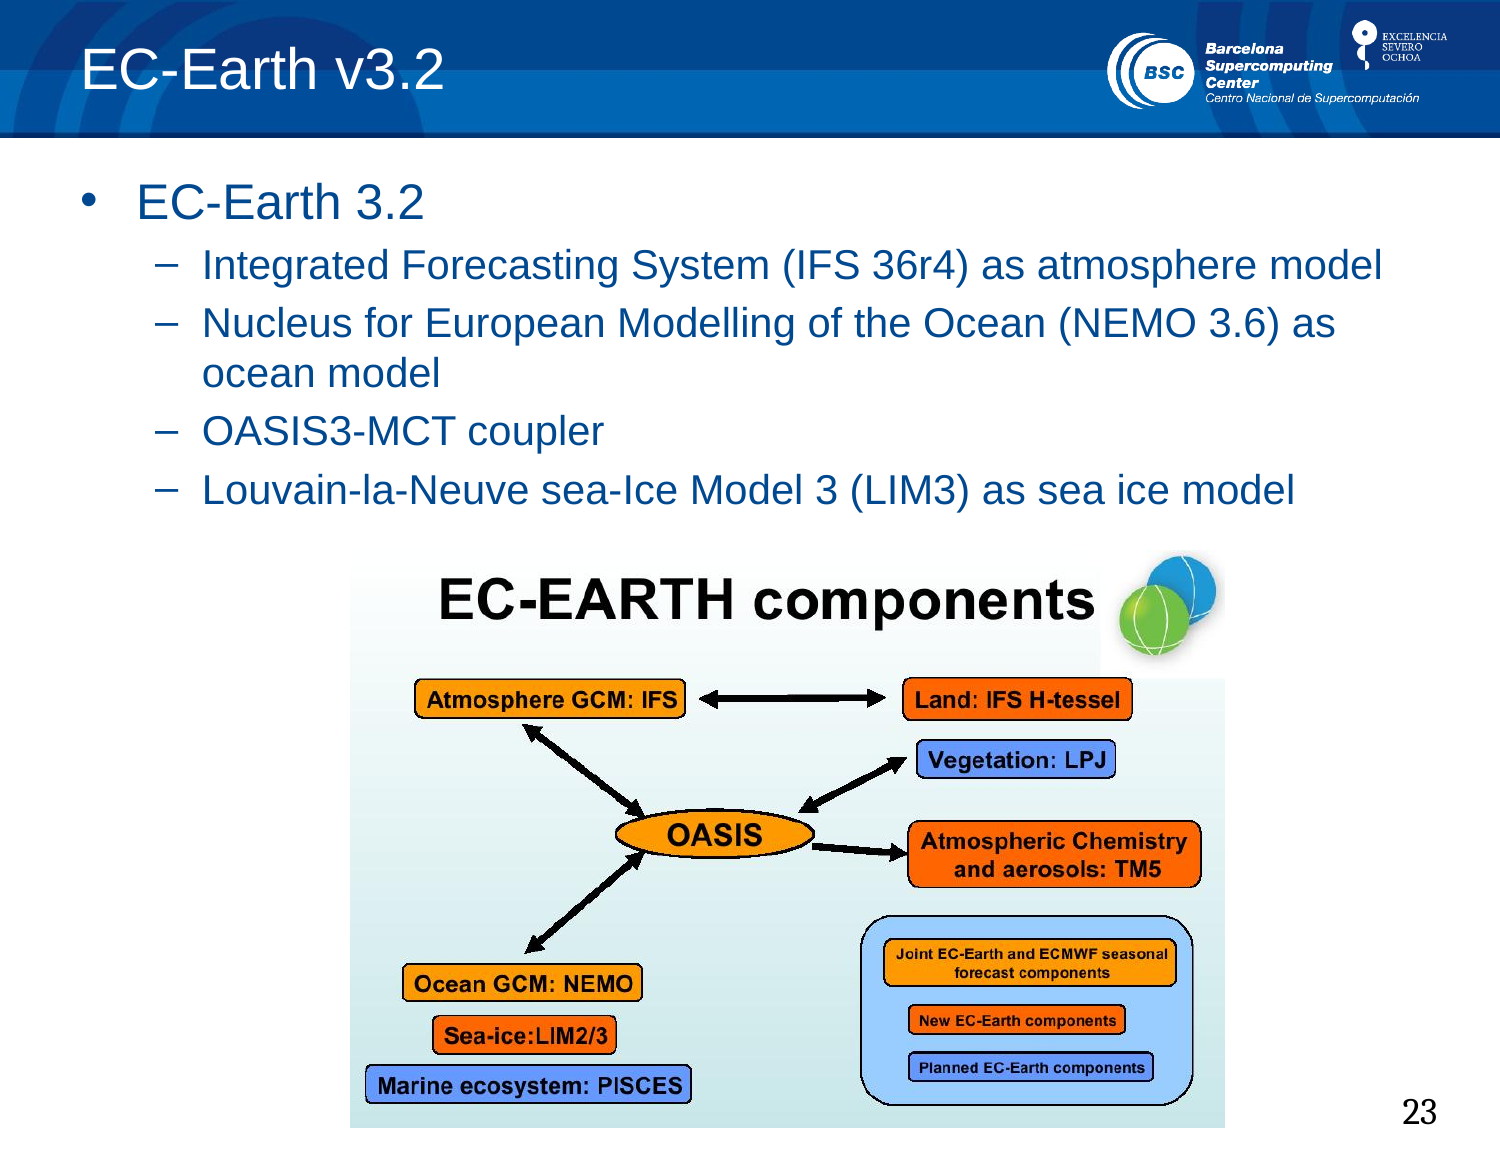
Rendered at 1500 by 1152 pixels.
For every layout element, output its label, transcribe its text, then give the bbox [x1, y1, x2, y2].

picture [350, 550, 1225, 1128]
picture [0, 0, 1500, 138]
title EC-Earth v3.2 [65, 23, 1081, 138]
list EC-Earth 3.2 Integrated Forecasting System (IFS 36r4) as atmosphere model Nucleus for European Modelling of the Ocean (NEMO 3.6) as ocean model OASIS3-MCT coupler Louvain-la-Neuve sea-Ice Model 3 (LIM3) as sea ice model [64, 161, 1432, 1068]
